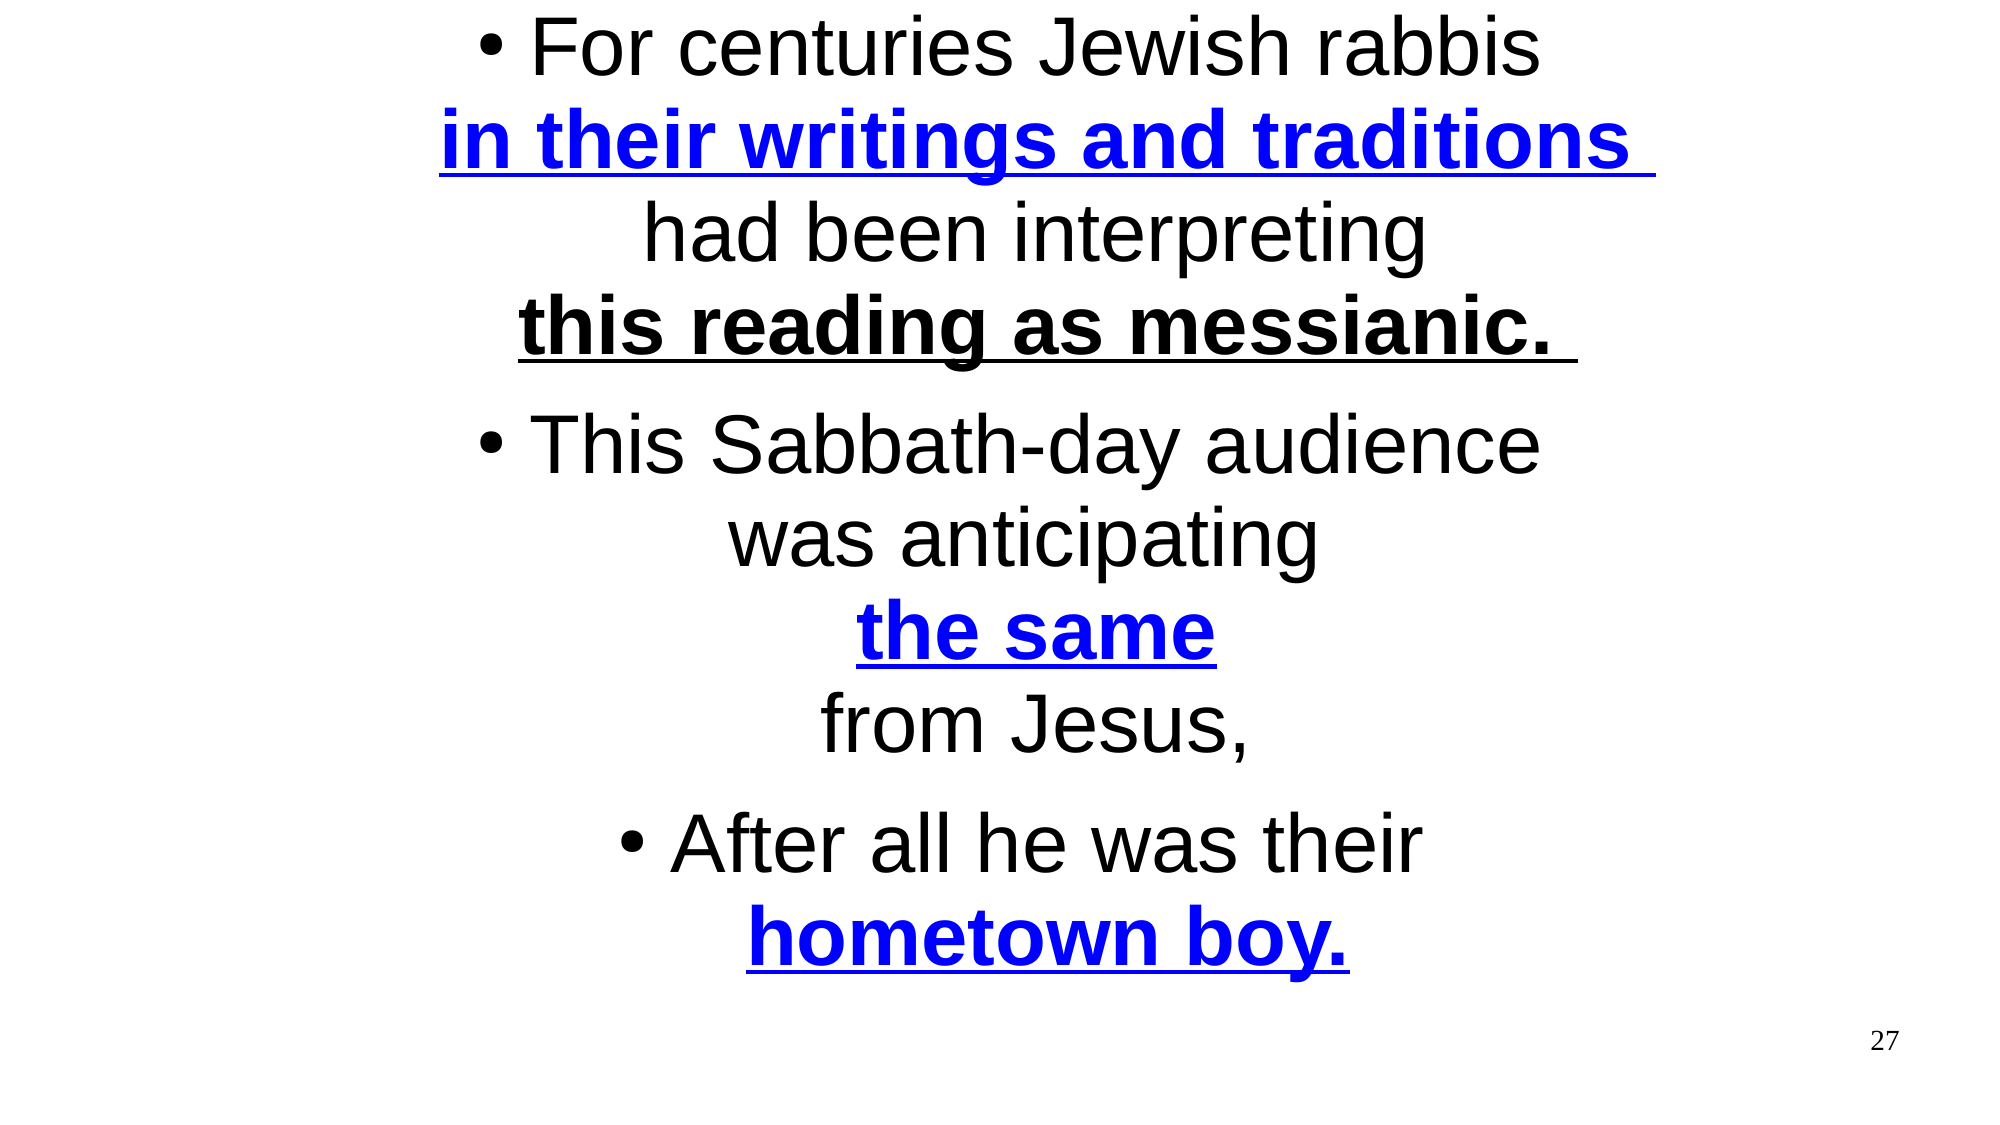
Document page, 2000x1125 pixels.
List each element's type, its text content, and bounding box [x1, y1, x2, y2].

list For centuries Jewish rabbis in their writings and traditions had been interpreting this reading as messianic. This Sabbath-day audience was anticipating the same from Jesus, After all he was their hometown boy. [37, 0, 1988, 1088]
